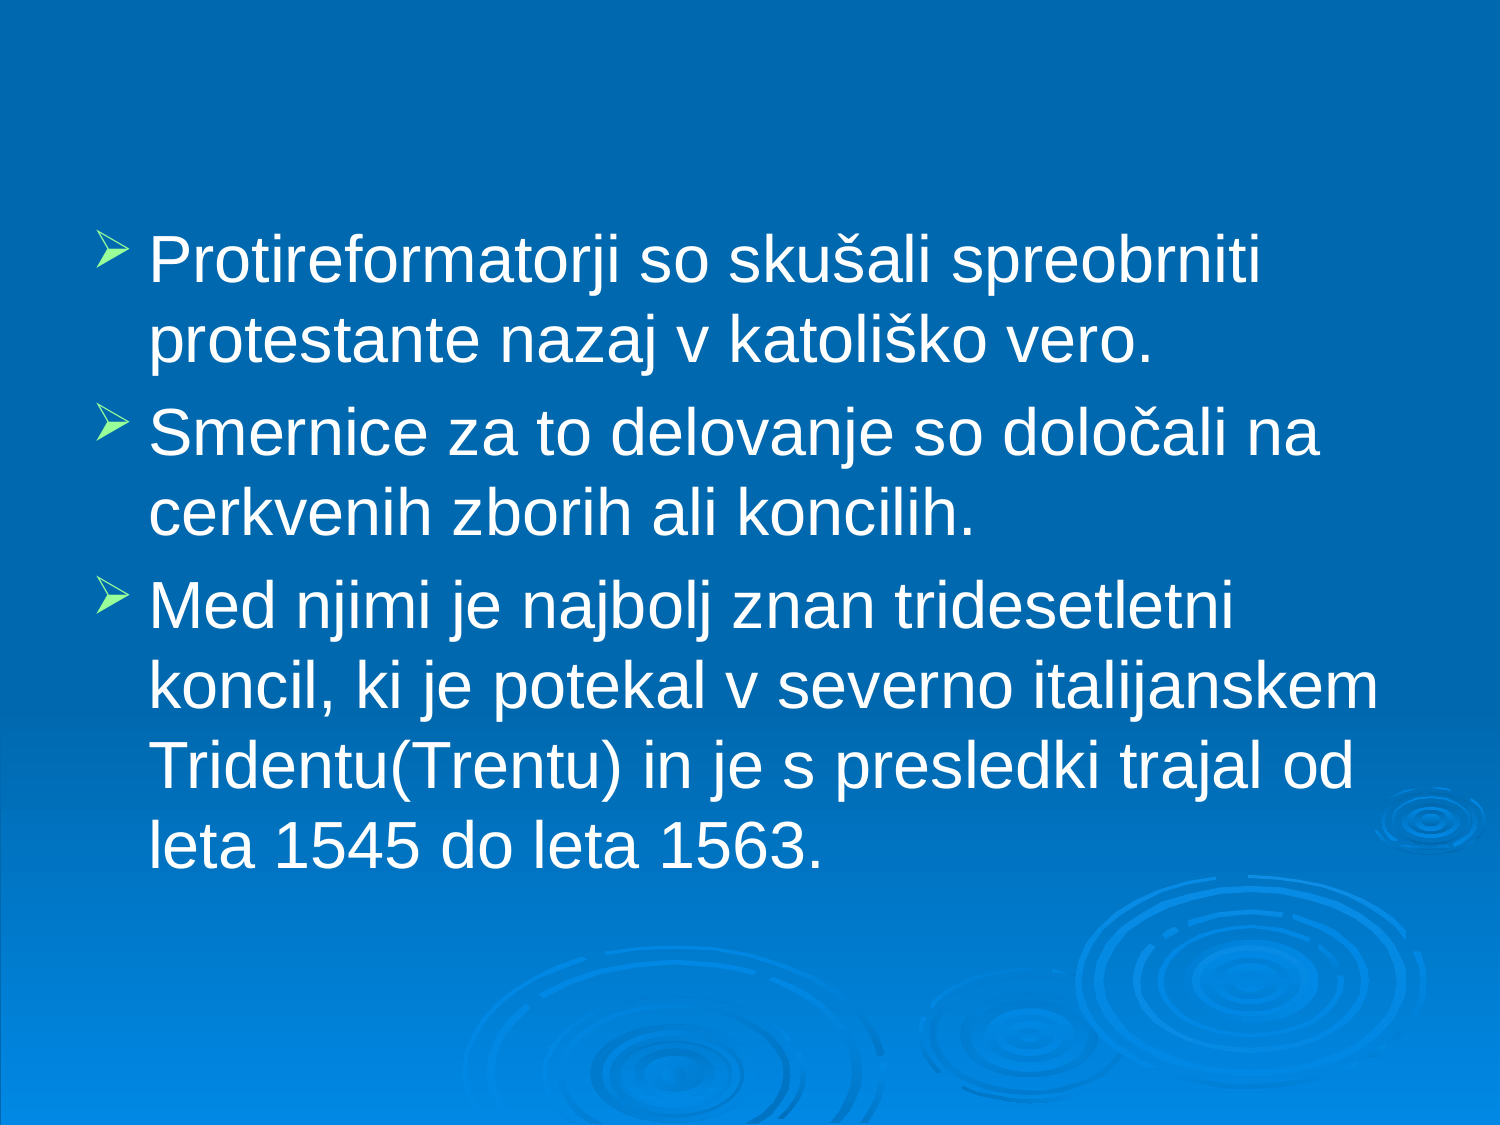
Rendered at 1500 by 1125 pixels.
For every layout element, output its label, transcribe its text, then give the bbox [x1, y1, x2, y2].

list Protireformatorji so skušali spreobrniti protestante nazaj v katoliško vero. Smernice za to delovanje so določali na cerkvenih zborih ali koncilih. Med njimi je najbolj znan tridesetletni koncil, ki je potekal v severno italijanskem Tridentu(Trentu) in je s presledki trajal od leta 1545 do leta 1563. [76, 208, 1427, 951]
